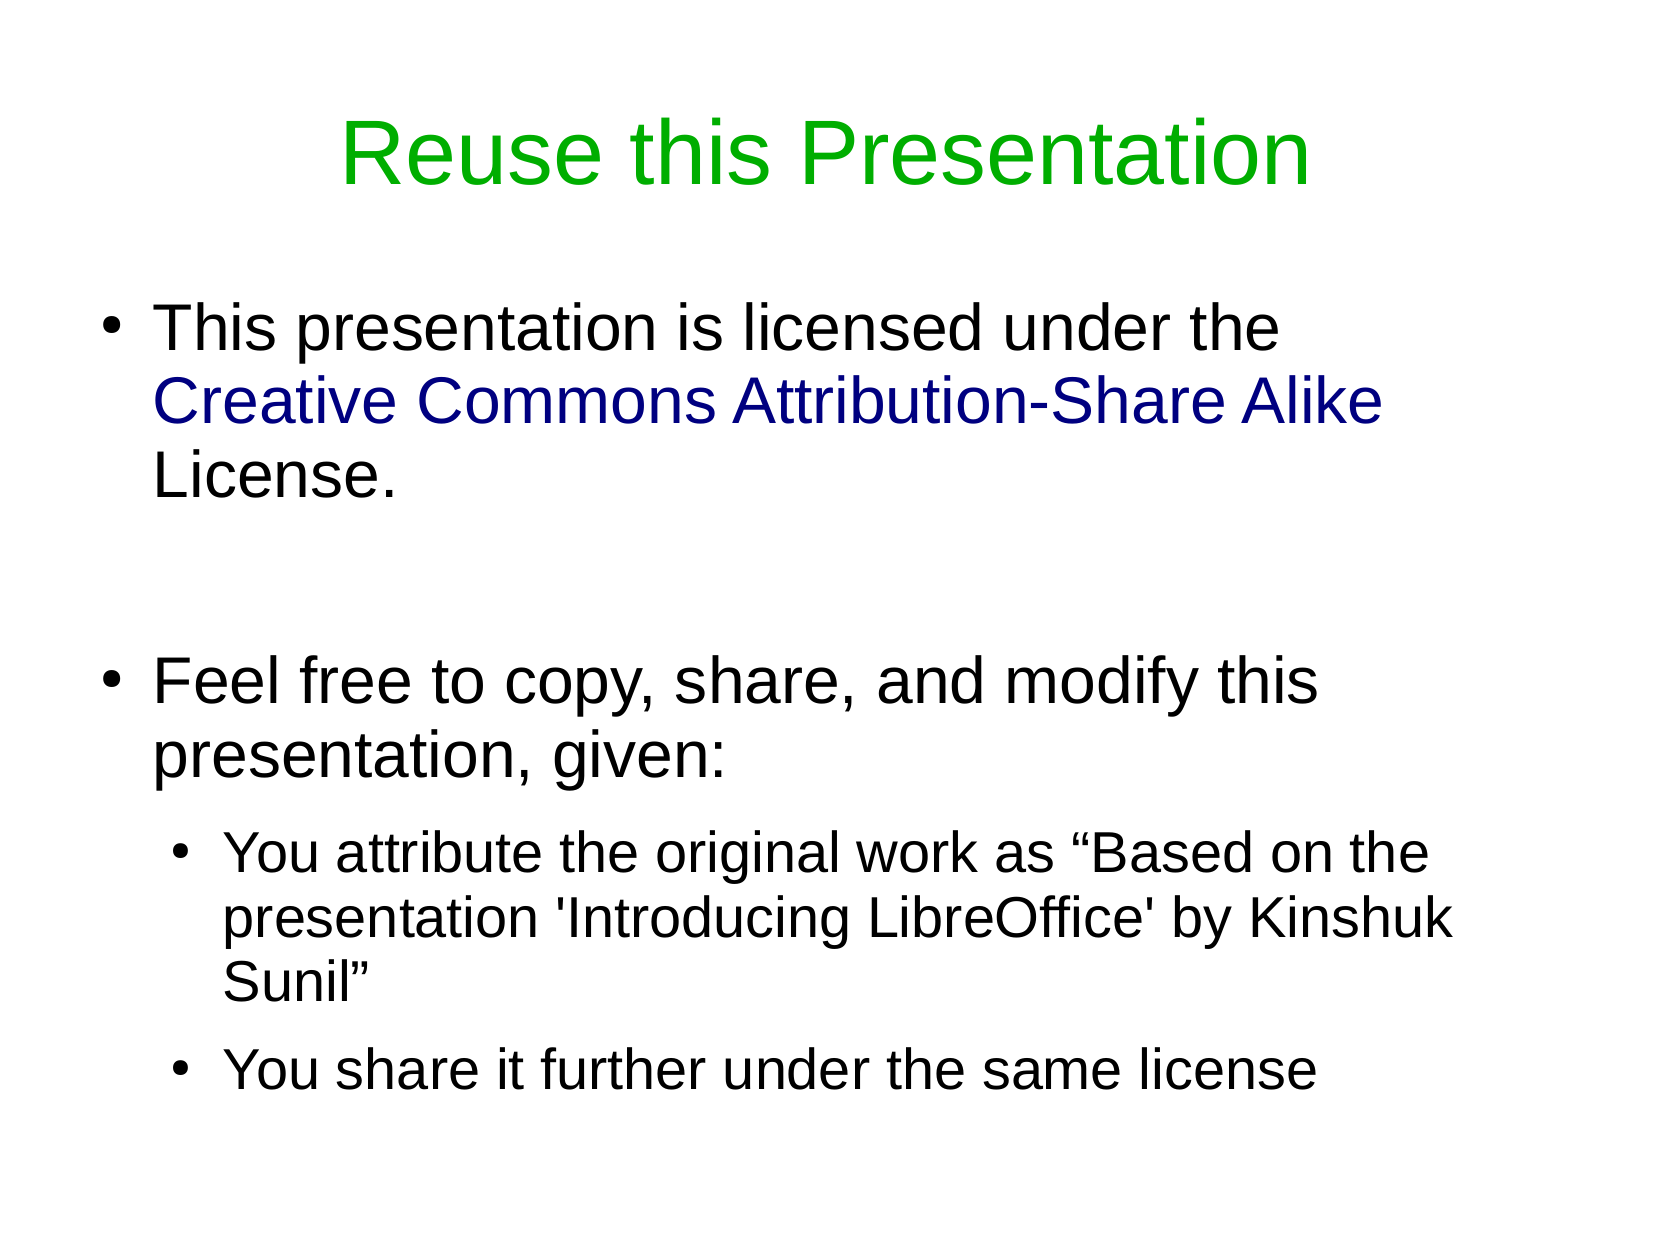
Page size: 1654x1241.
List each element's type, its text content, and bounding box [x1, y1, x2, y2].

title Reuse this Presentation [82, 49, 1571, 257]
list This presentation is licensed under the Creative Commons Attribution-Share Alike License. Feel free to copy, share, and modify this presentation, given: You attribute the original work as “Based on the presentation 'Introducing LibreOffice' by Kinshuk Sunil” You share it further under the same license [82, 290, 1571, 1109]
